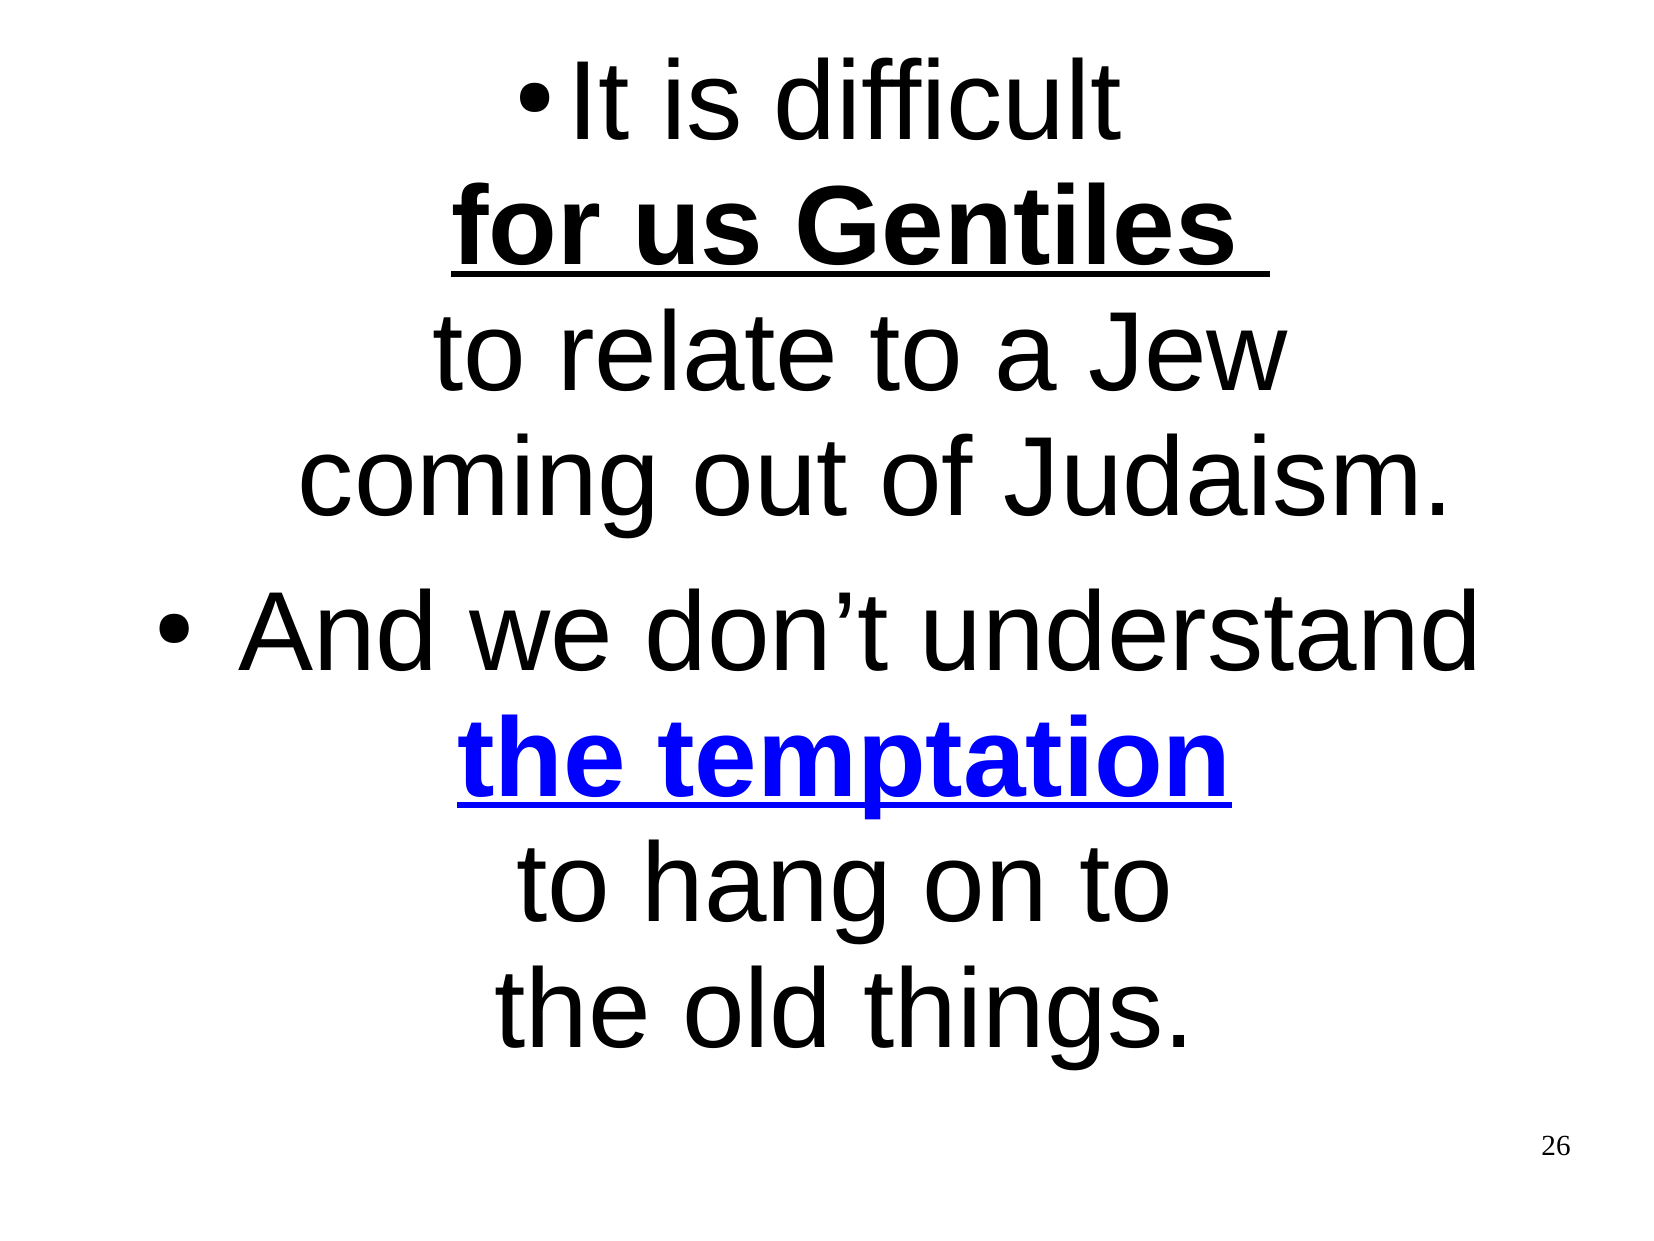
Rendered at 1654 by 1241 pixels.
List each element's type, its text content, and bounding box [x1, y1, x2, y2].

list It is difficult for us Gentiles to relate to a Jew coming out of Judaism. And we don’t understand the temptation to hang on to the old things. [37, 37, 1613, 1238]
